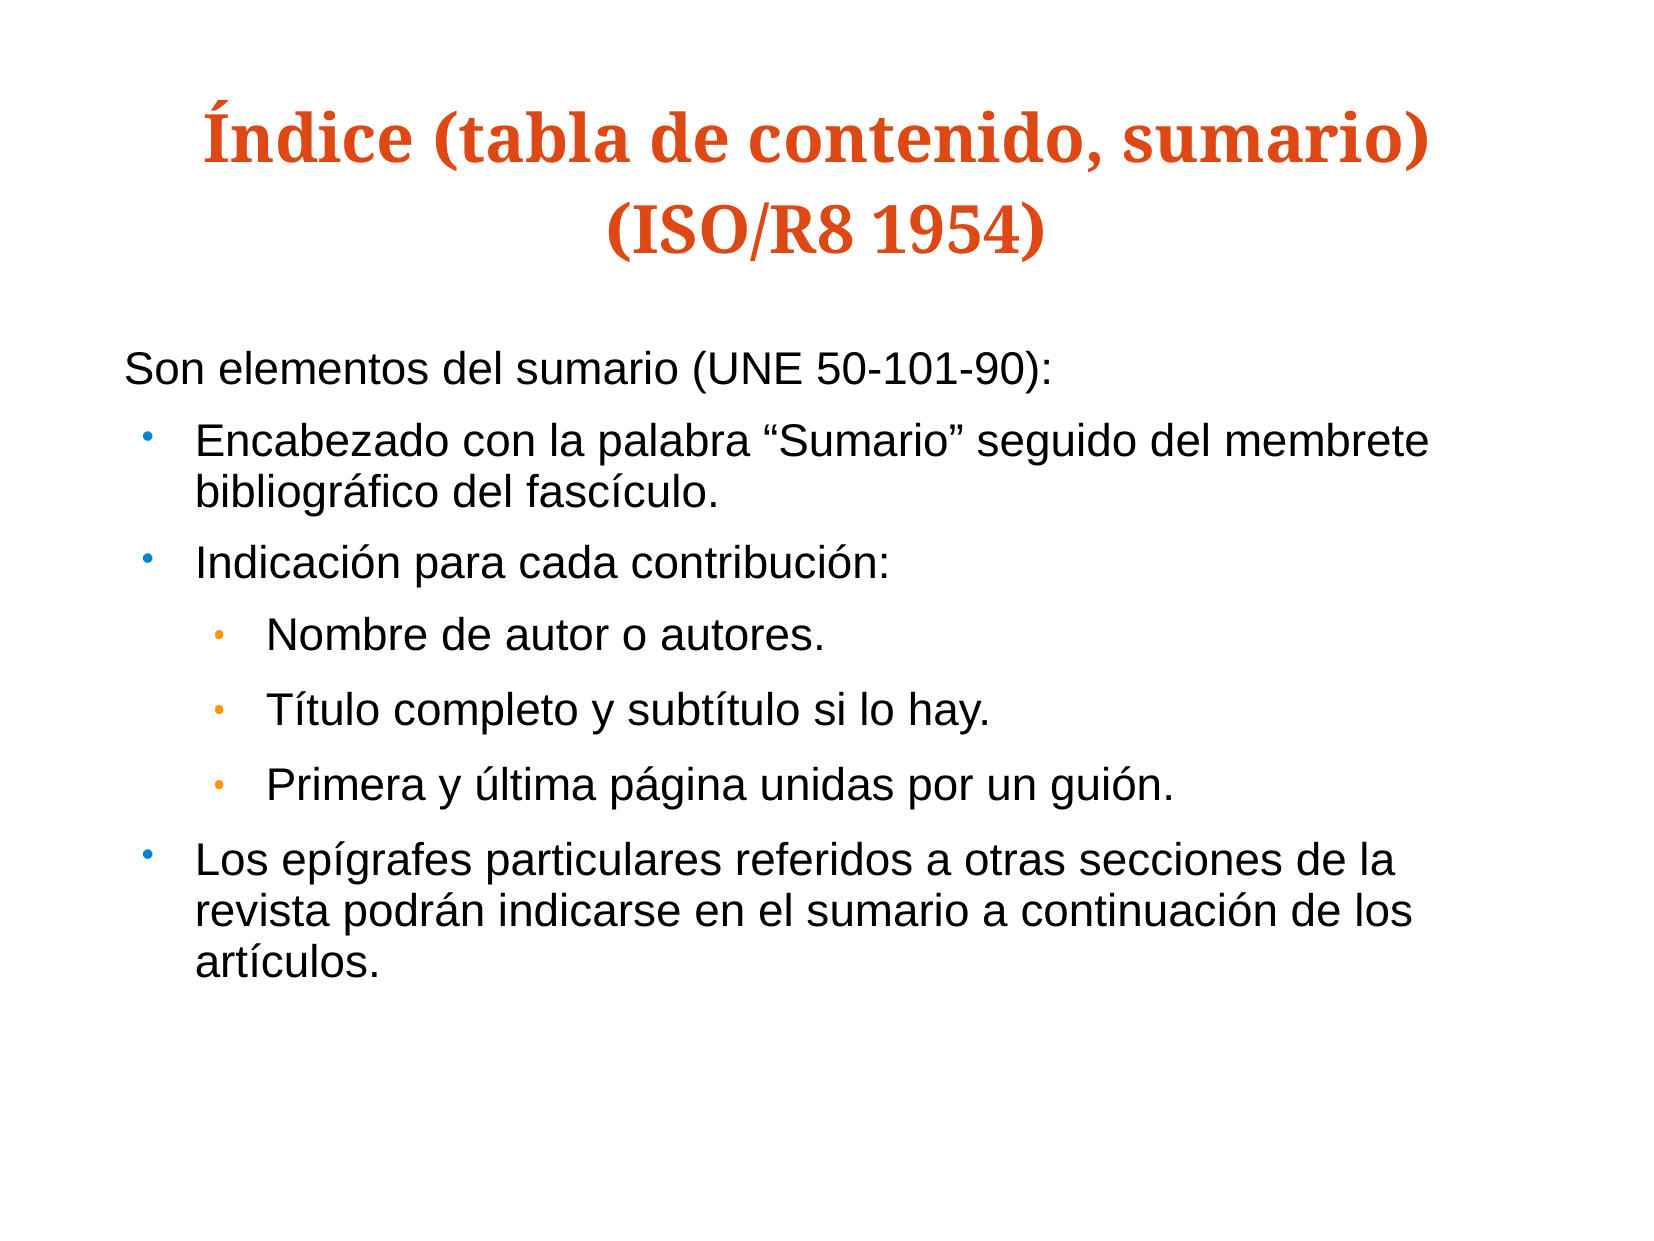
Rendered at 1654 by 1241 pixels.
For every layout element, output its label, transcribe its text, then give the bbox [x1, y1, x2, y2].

list Son elementos del sumario (UNE 50-101-90): Encabezado con la palabra “Sumario” seguido del membrete bibliográfico del fascículo. Indicación para cada contribución: Nombre de autor o autores. Título completo y subtítulo si lo hay. Primera y última página unidas por un guión. Los epígrafes particulares referidos a otras secciones de la revista podrán indicarse en el sumario a continuación de los artículos. [124, 343, 1532, 1063]
title Índice (tabla de contenido, sumario) (ISO/R8 1954) [124, 78, 1530, 287]
